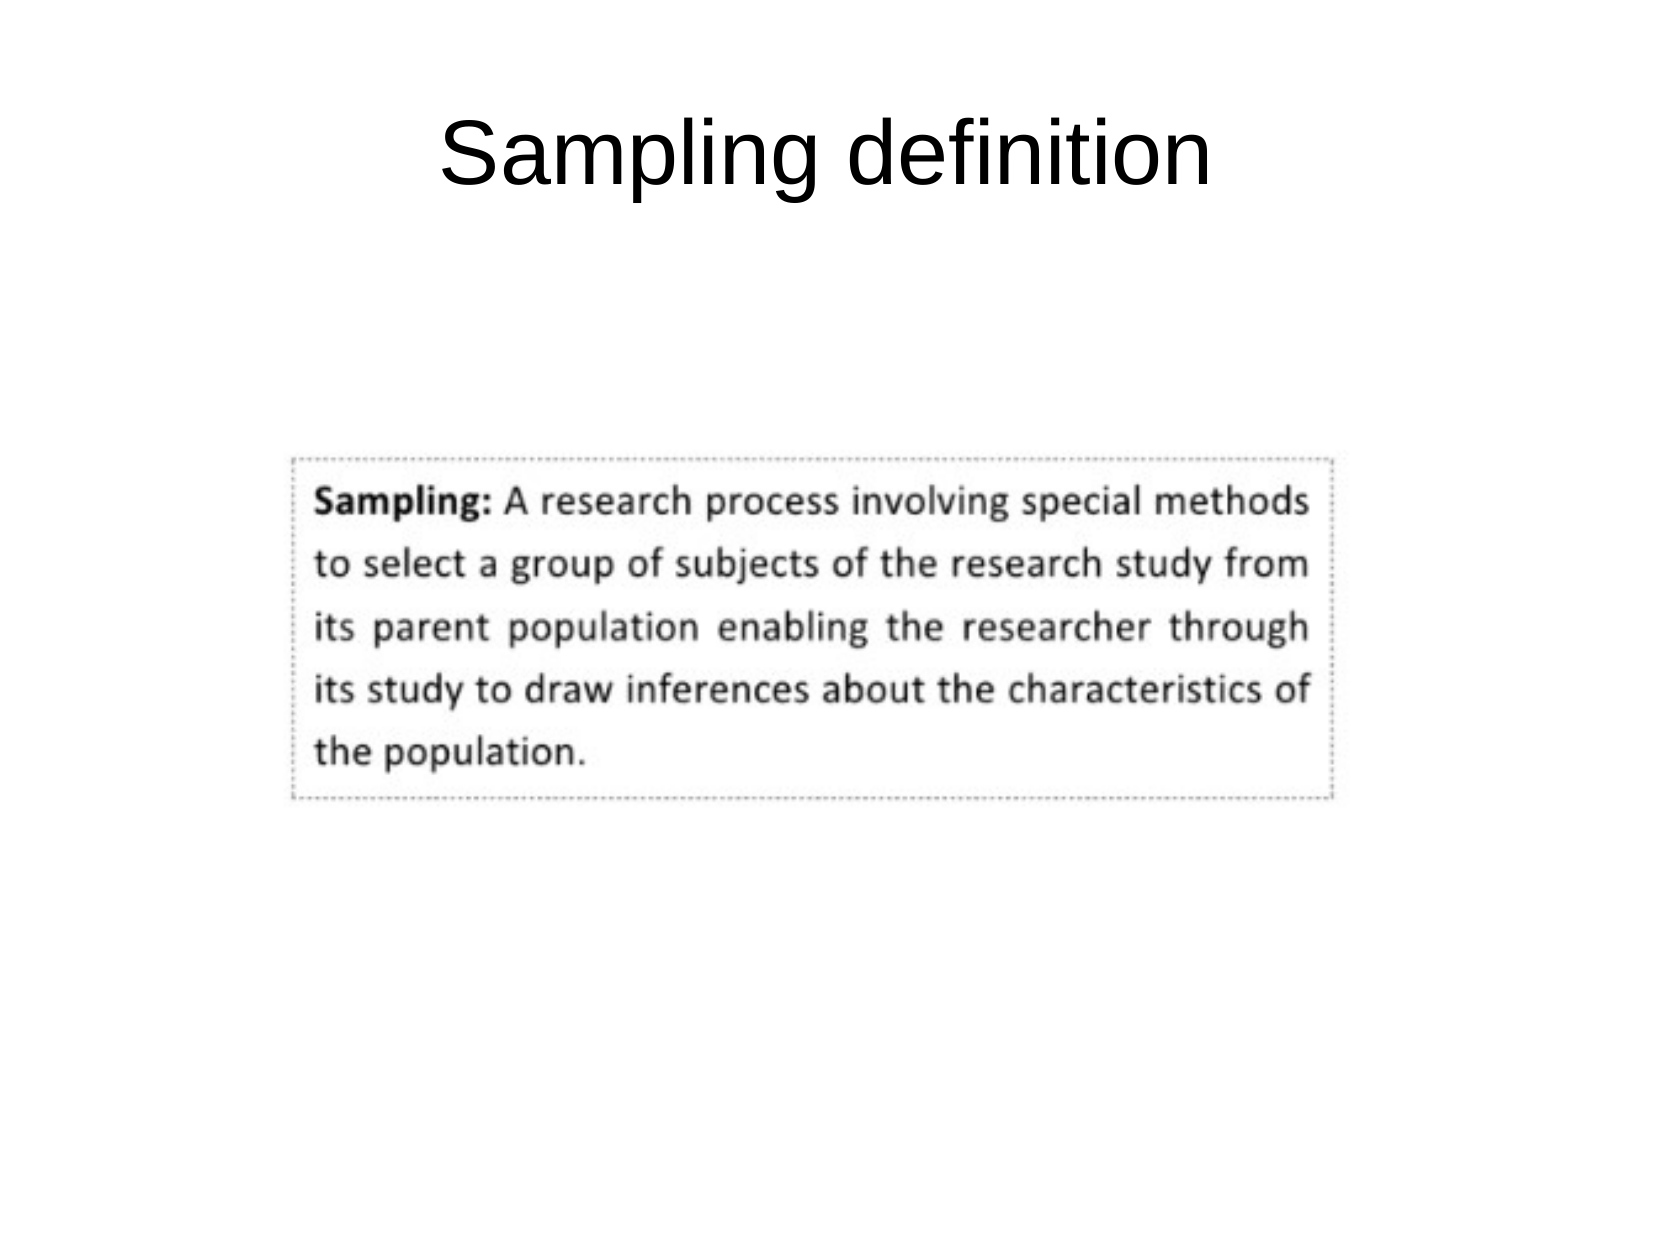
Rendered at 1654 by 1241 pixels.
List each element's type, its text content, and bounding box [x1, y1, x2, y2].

title Sampling definition [82, 49, 1571, 257]
picture [265, 431, 1359, 827]
